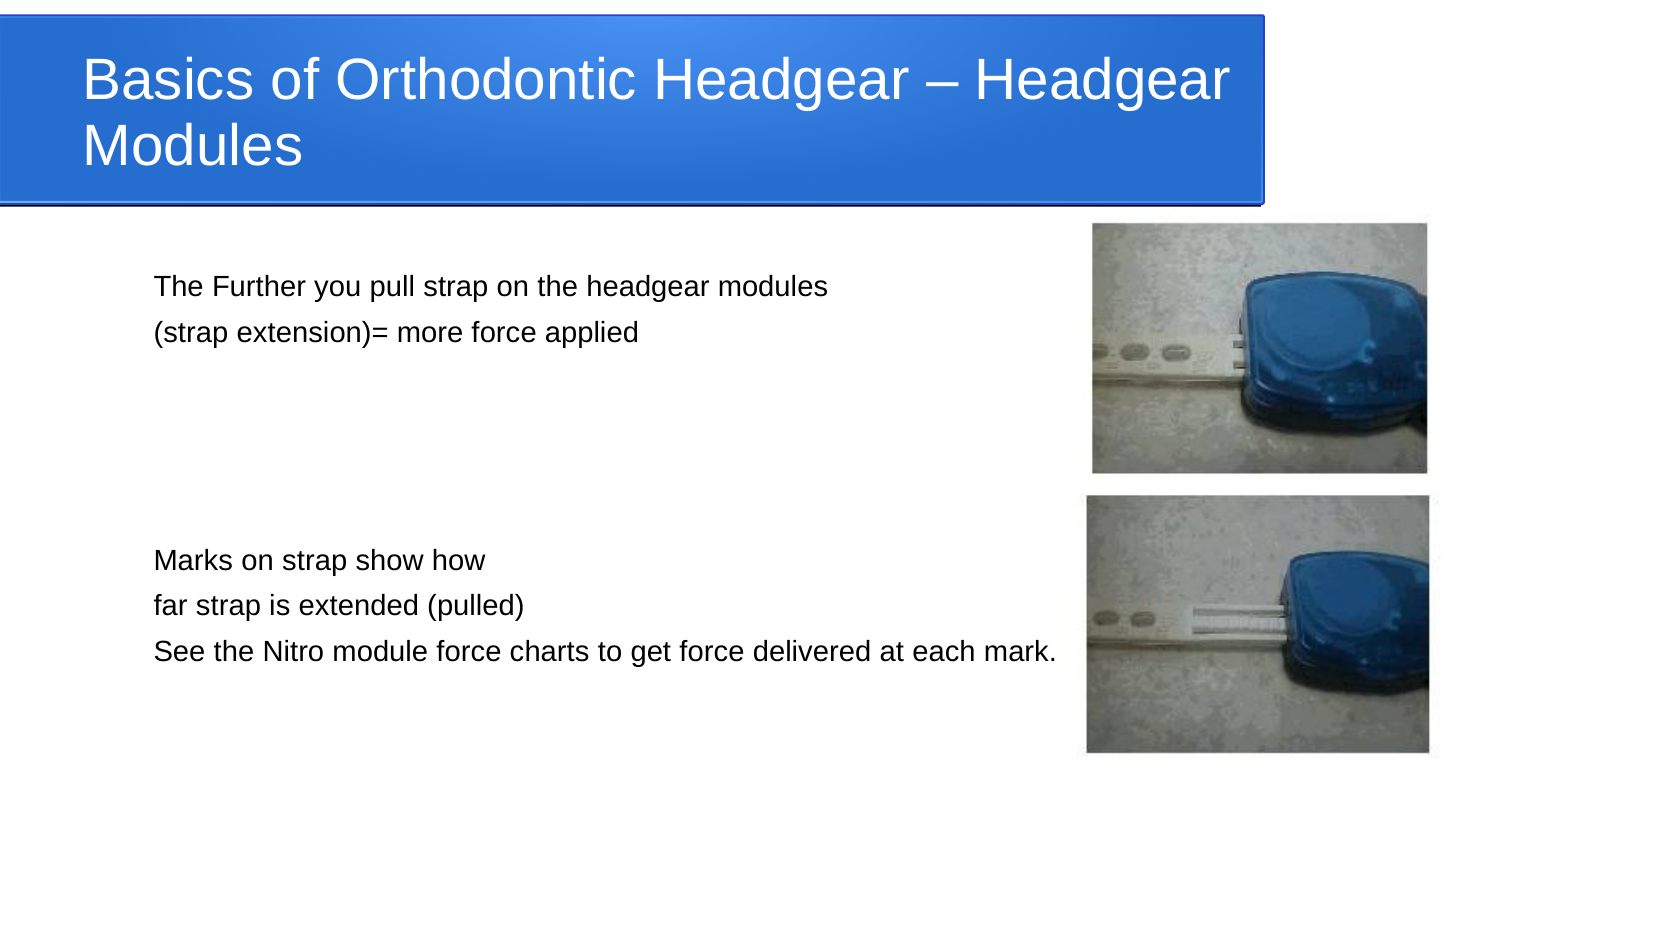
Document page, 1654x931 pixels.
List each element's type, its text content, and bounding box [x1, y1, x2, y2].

list The Further you pull strap on the headgear modules (strap extension)= more force applied Marks on strap show how far strap is extended (pulled) See the Nitro module force charts to get force delivered at each mark. [82, 224, 1571, 764]
title Basics of Orthodontic Headgear – Headgear Modules [82, 35, 1235, 189]
picture [1065, 494, 1453, 758]
picture [1080, 214, 1440, 481]
